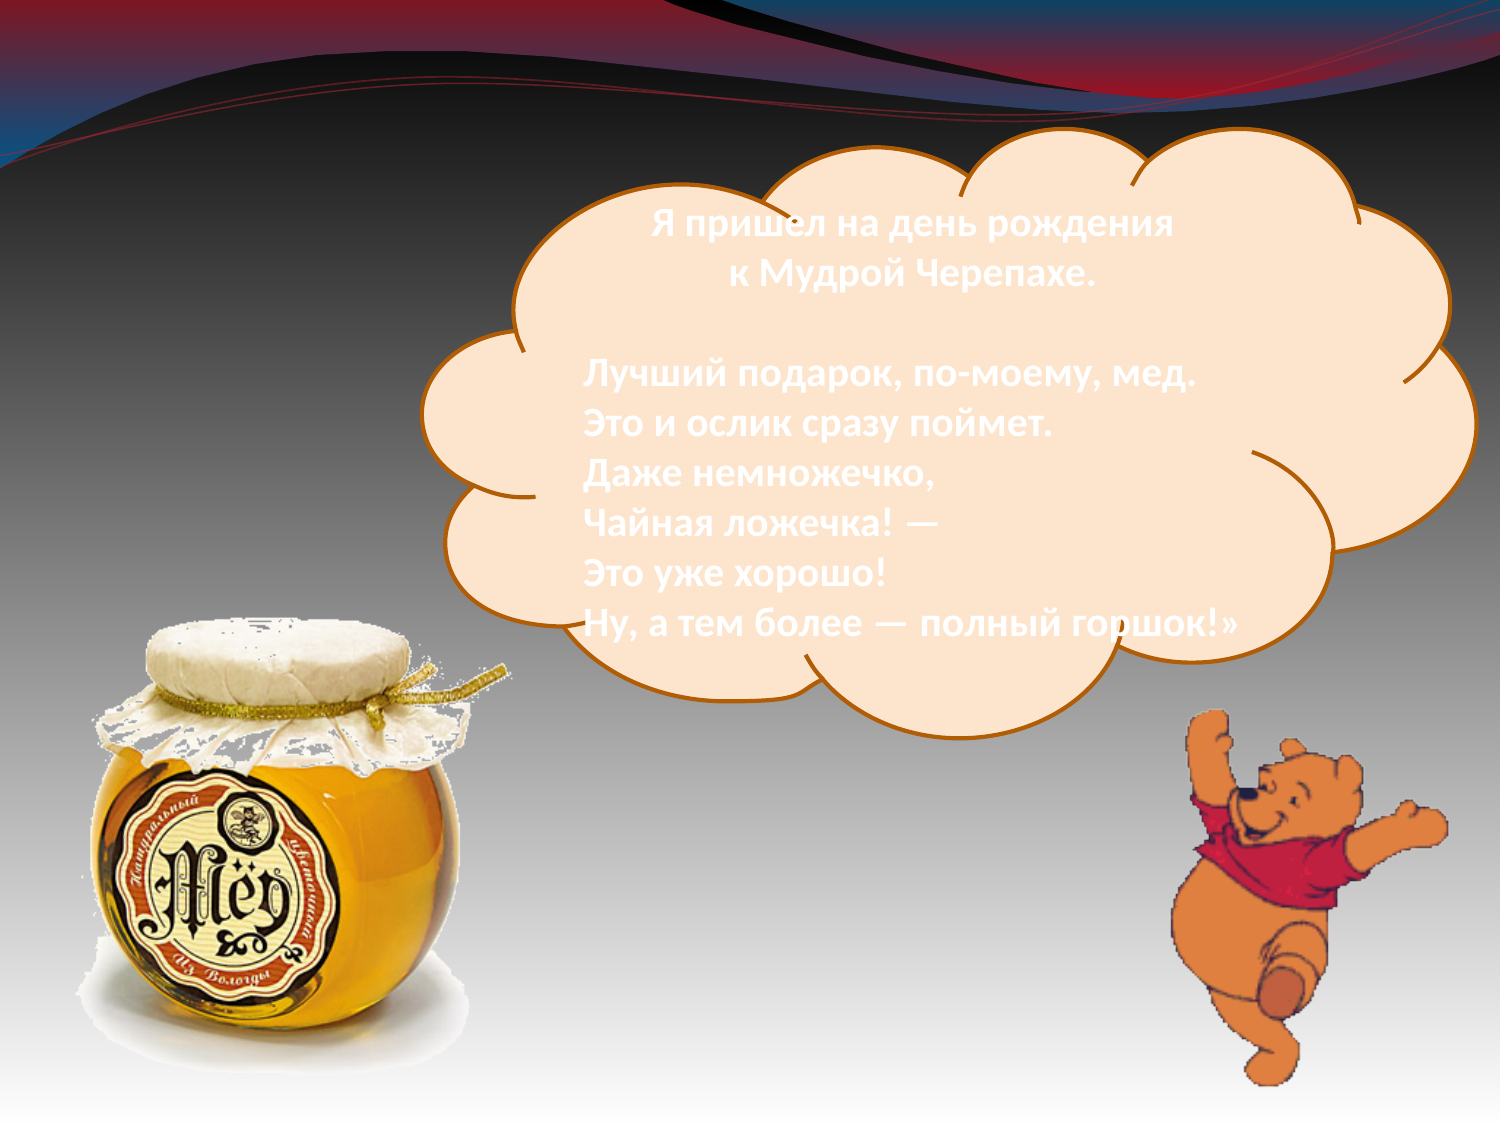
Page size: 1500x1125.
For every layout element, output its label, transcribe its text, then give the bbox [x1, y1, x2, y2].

text_box Я пришел на день рождения к Мудрой Черепахе. Лучший подарок, по-моему, мед. Это и ослик сразу поймет. Даже немножечко, Чайная ложечка! — Это уже хорошо! Ну, а тем более — полный горшок!» [421, 128, 1477, 739]
picture [1124, 703, 1459, 1097]
picture [0, 574, 539, 1101]
